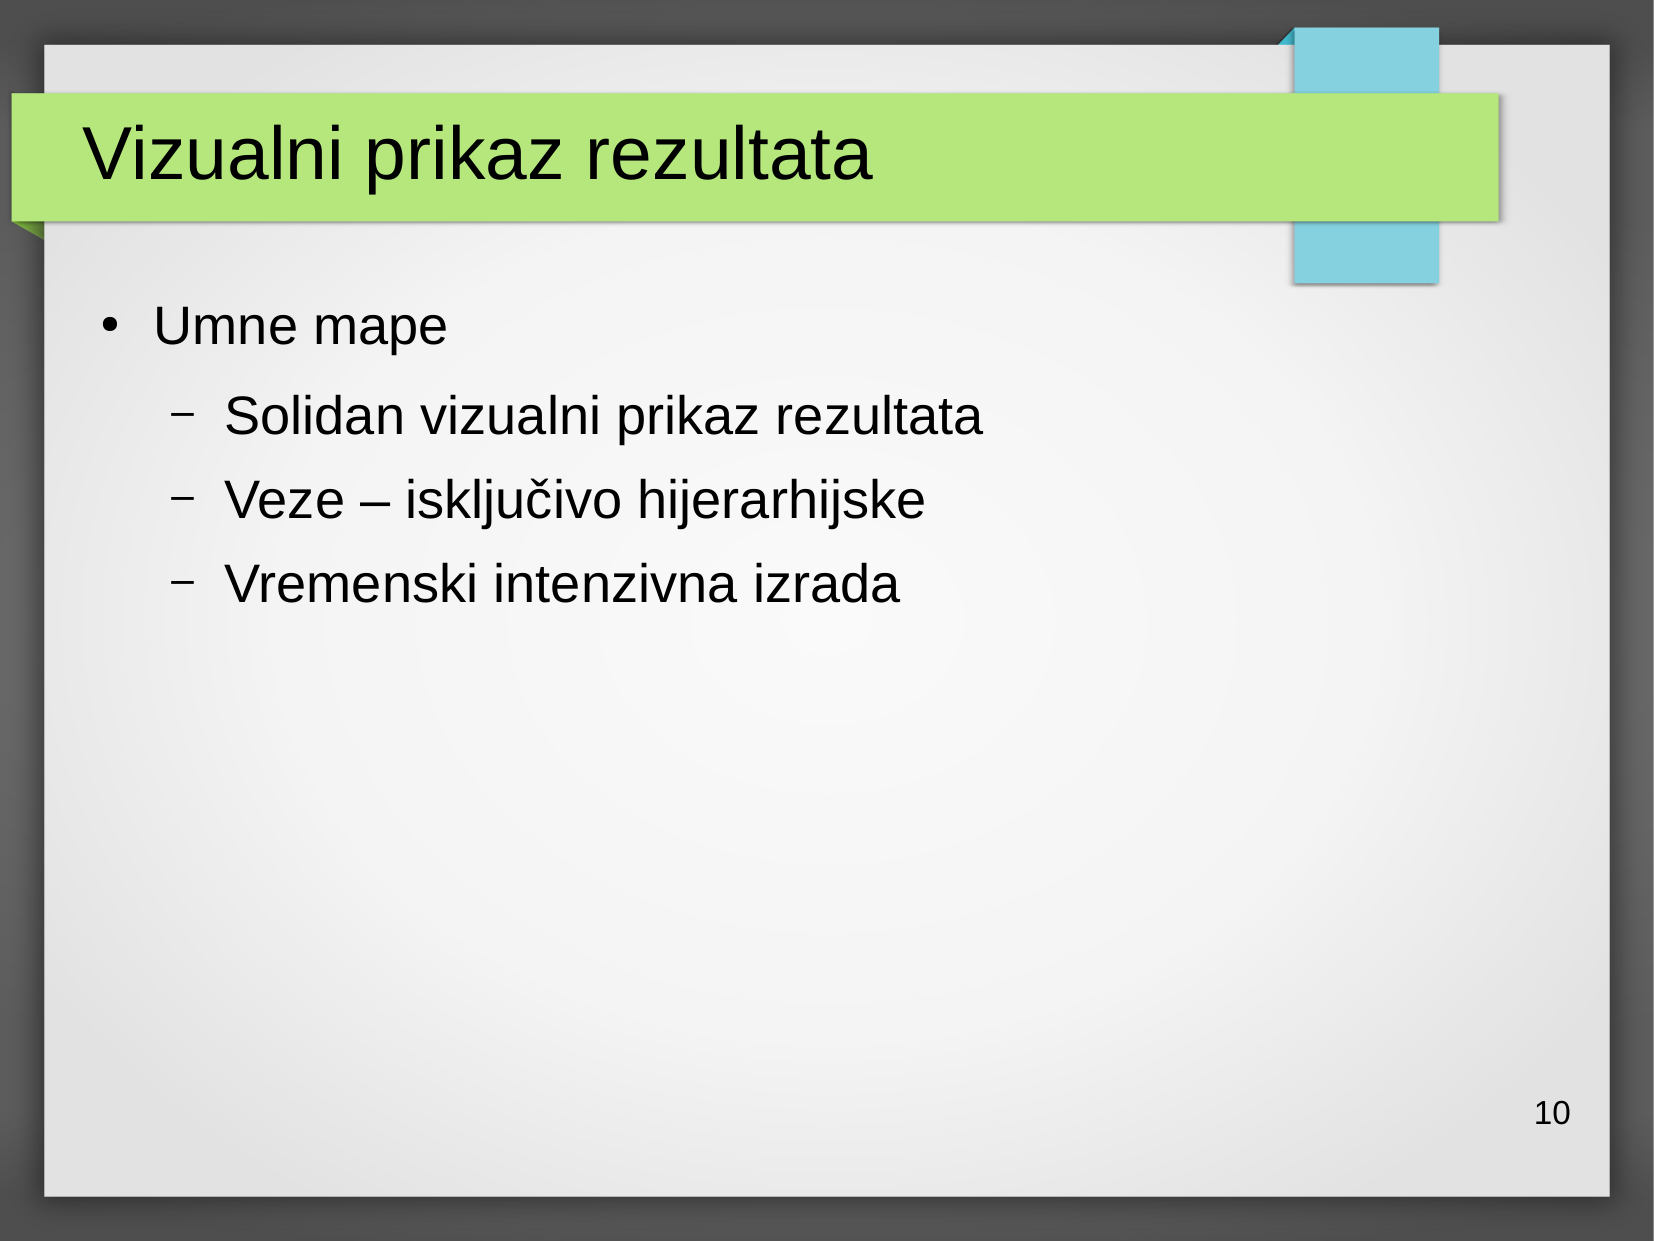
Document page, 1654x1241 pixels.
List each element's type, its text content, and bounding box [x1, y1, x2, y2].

title Vizualni prikaz rezultata [82, 94, 1264, 213]
picture [0, 0, 1654, 1241]
list Umne mape Solidan vizualni prikaz rezultata Veze – isključivo hijerarhijske Vremenski intenzivna izrada [82, 295, 1571, 1075]
